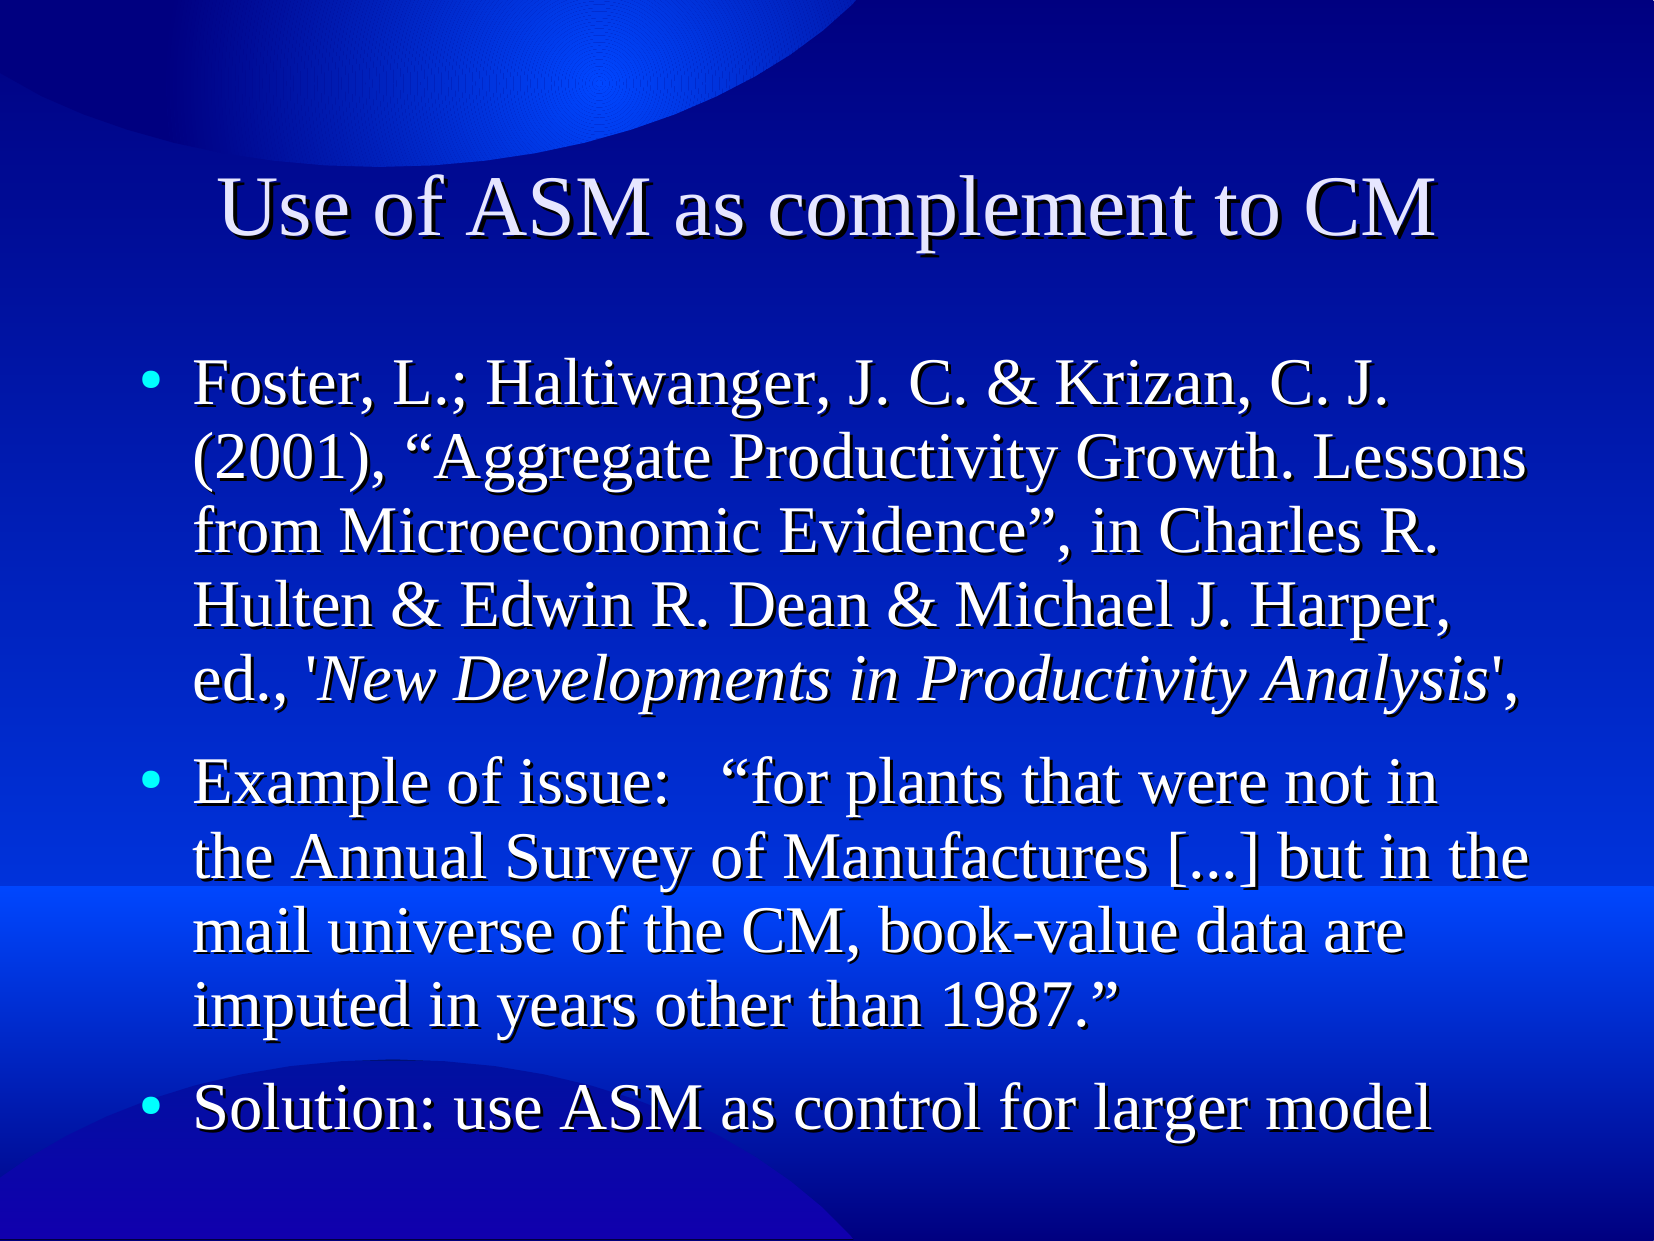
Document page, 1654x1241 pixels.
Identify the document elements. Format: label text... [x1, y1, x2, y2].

list Foster, L.; Haltiwanger, J. C. & Krizan, C. J. (2001), “Aggregate Productivity Growth. Lessons from Microeconomic Evidence”, in Charles R. Hulten & Edwin R. Dean & Michael J. Harper, ed., 'New Developments in Productivity Analysis', Example of issue: “for plants that were not in the Annual Survey of Manufactures [...] but in the mail universe of the CM, book-value data are imputed in years other than 1987.” Solution: use ASM as control for larger model [121, 344, 1534, 1164]
title Use of ASM as complement to CM [121, 102, 1534, 310]
